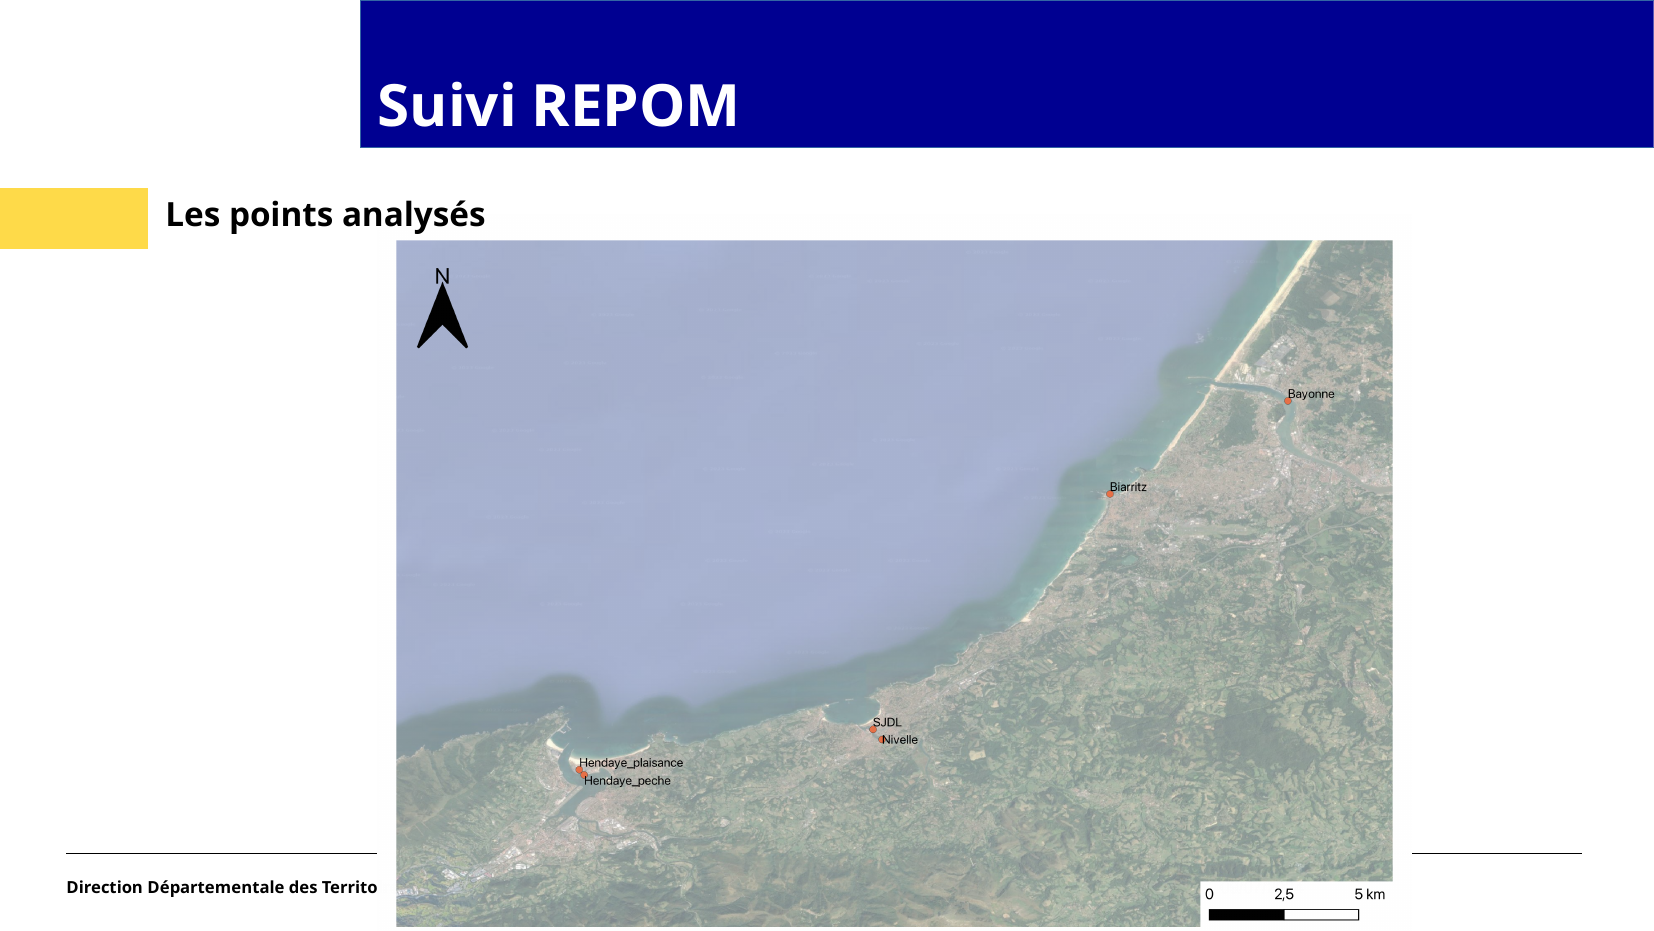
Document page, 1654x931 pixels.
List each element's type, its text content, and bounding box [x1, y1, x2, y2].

text_box [360, 0, 1654, 148]
picture [377, 214, 1412, 931]
text_box [0, 188, 148, 249]
list Les points analysés [165, 193, 945, 237]
title Suivi REPOM [377, 25, 1625, 181]
